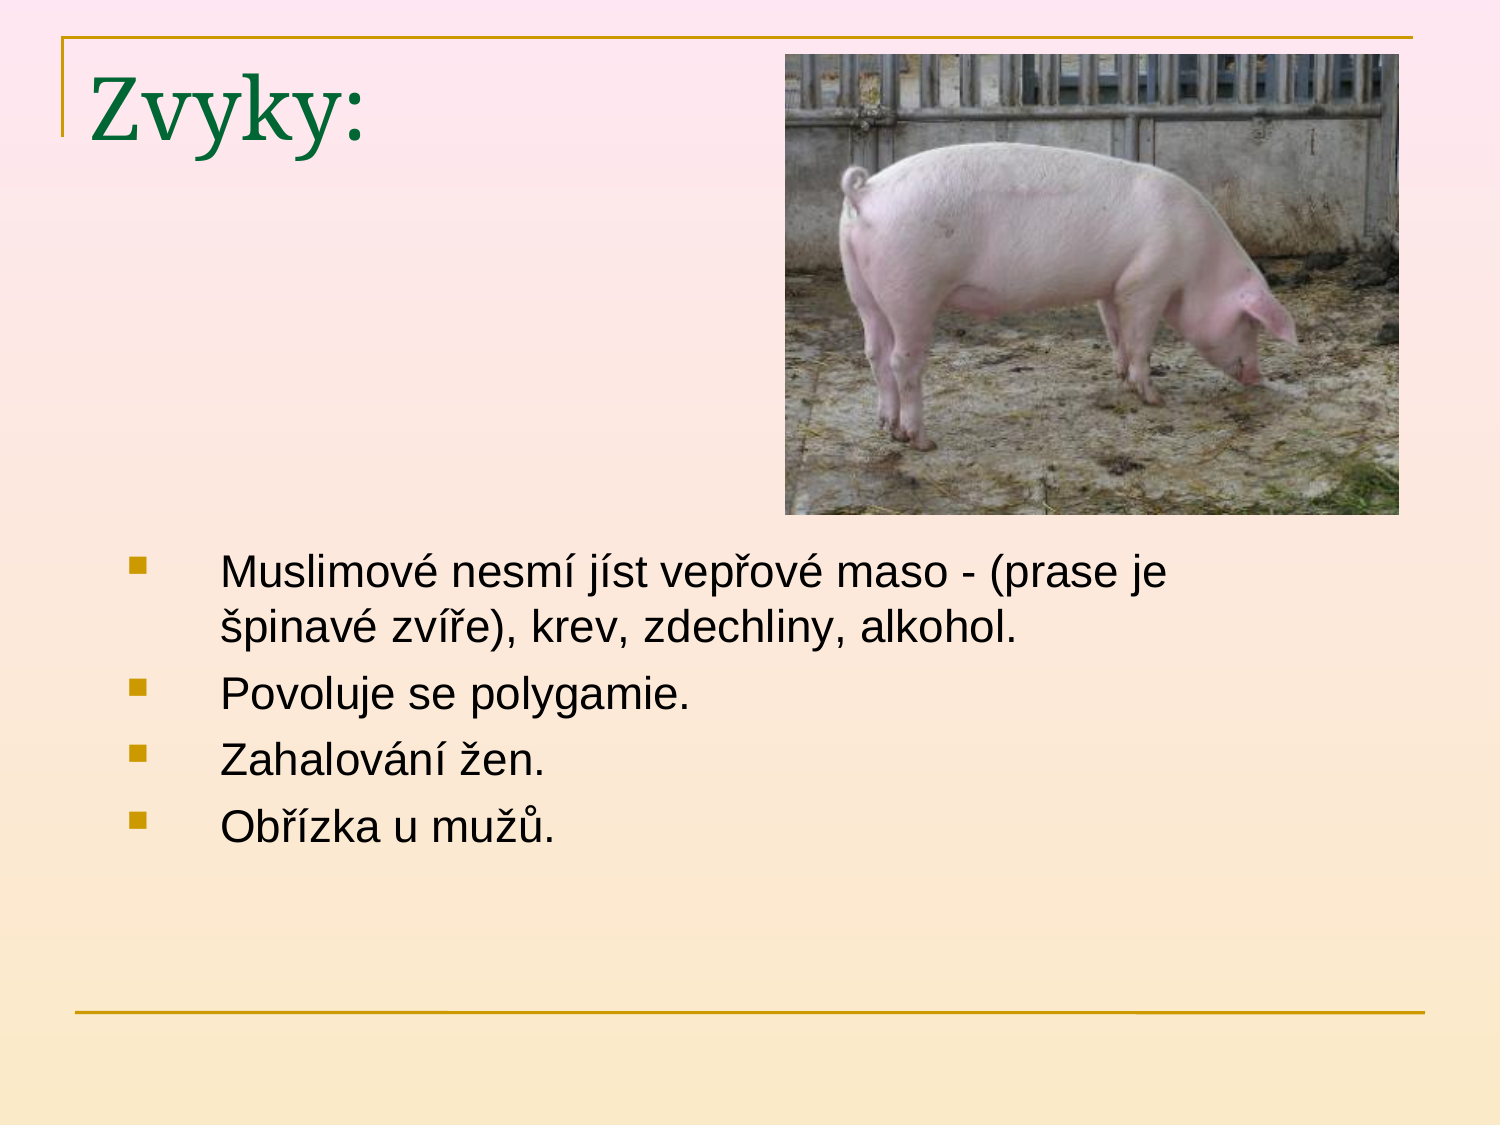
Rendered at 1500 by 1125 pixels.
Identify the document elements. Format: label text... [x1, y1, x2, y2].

picture [785, 54, 1399, 515]
list Muslimové nesmí jíst vepřové maso - (prase je špinavé zvíře), krev, zdechliny, alkohol. Povoluje se polygamie. Zahalování žen. Obřízka u mužů. [112, 467, 1343, 934]
title Zvyky: [75, 45, 1426, 233]
